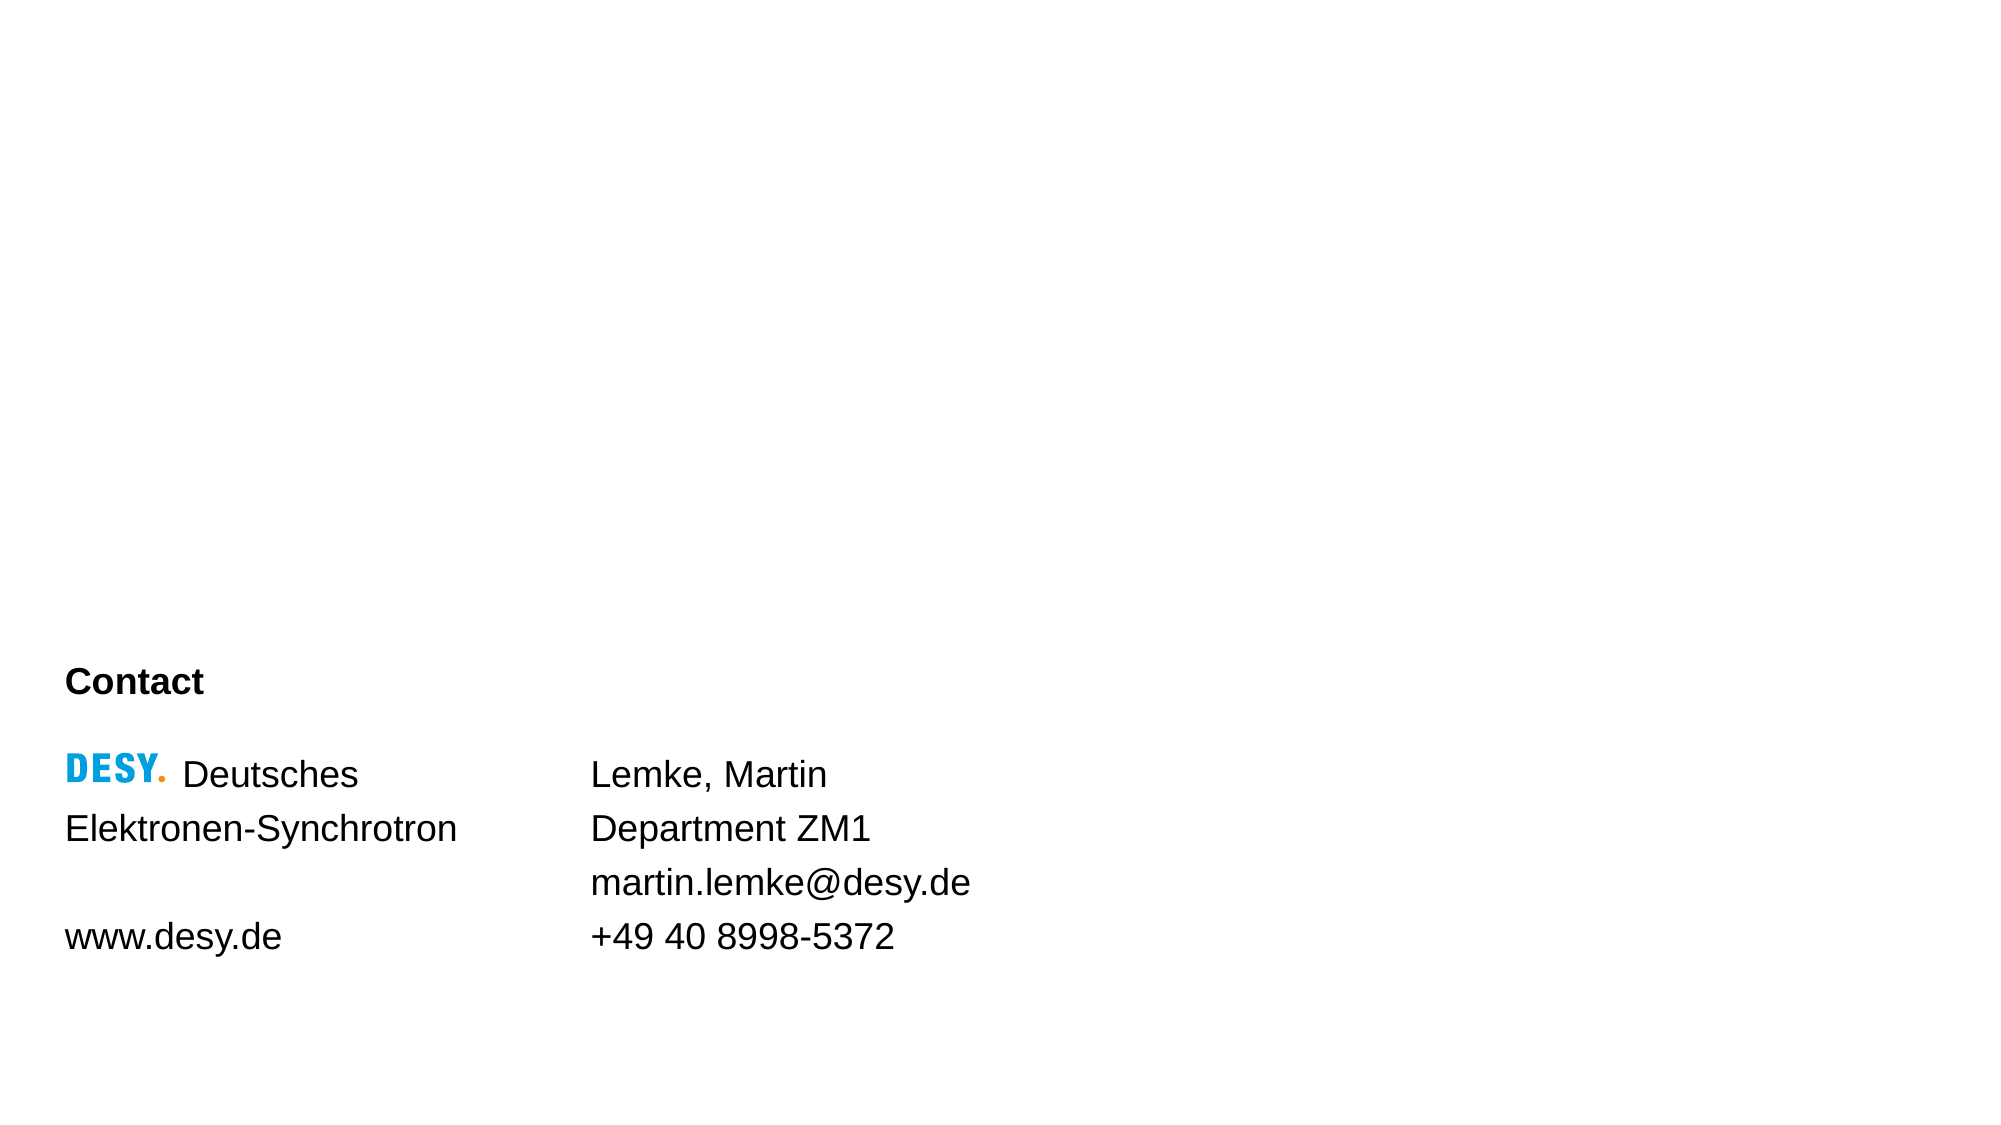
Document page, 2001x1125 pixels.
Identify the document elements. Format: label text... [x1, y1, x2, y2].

list Lemke, Martin Department ZM1 martin.lemke@desy.de +49 40 8998-5372 [590, 740, 1436, 1053]
